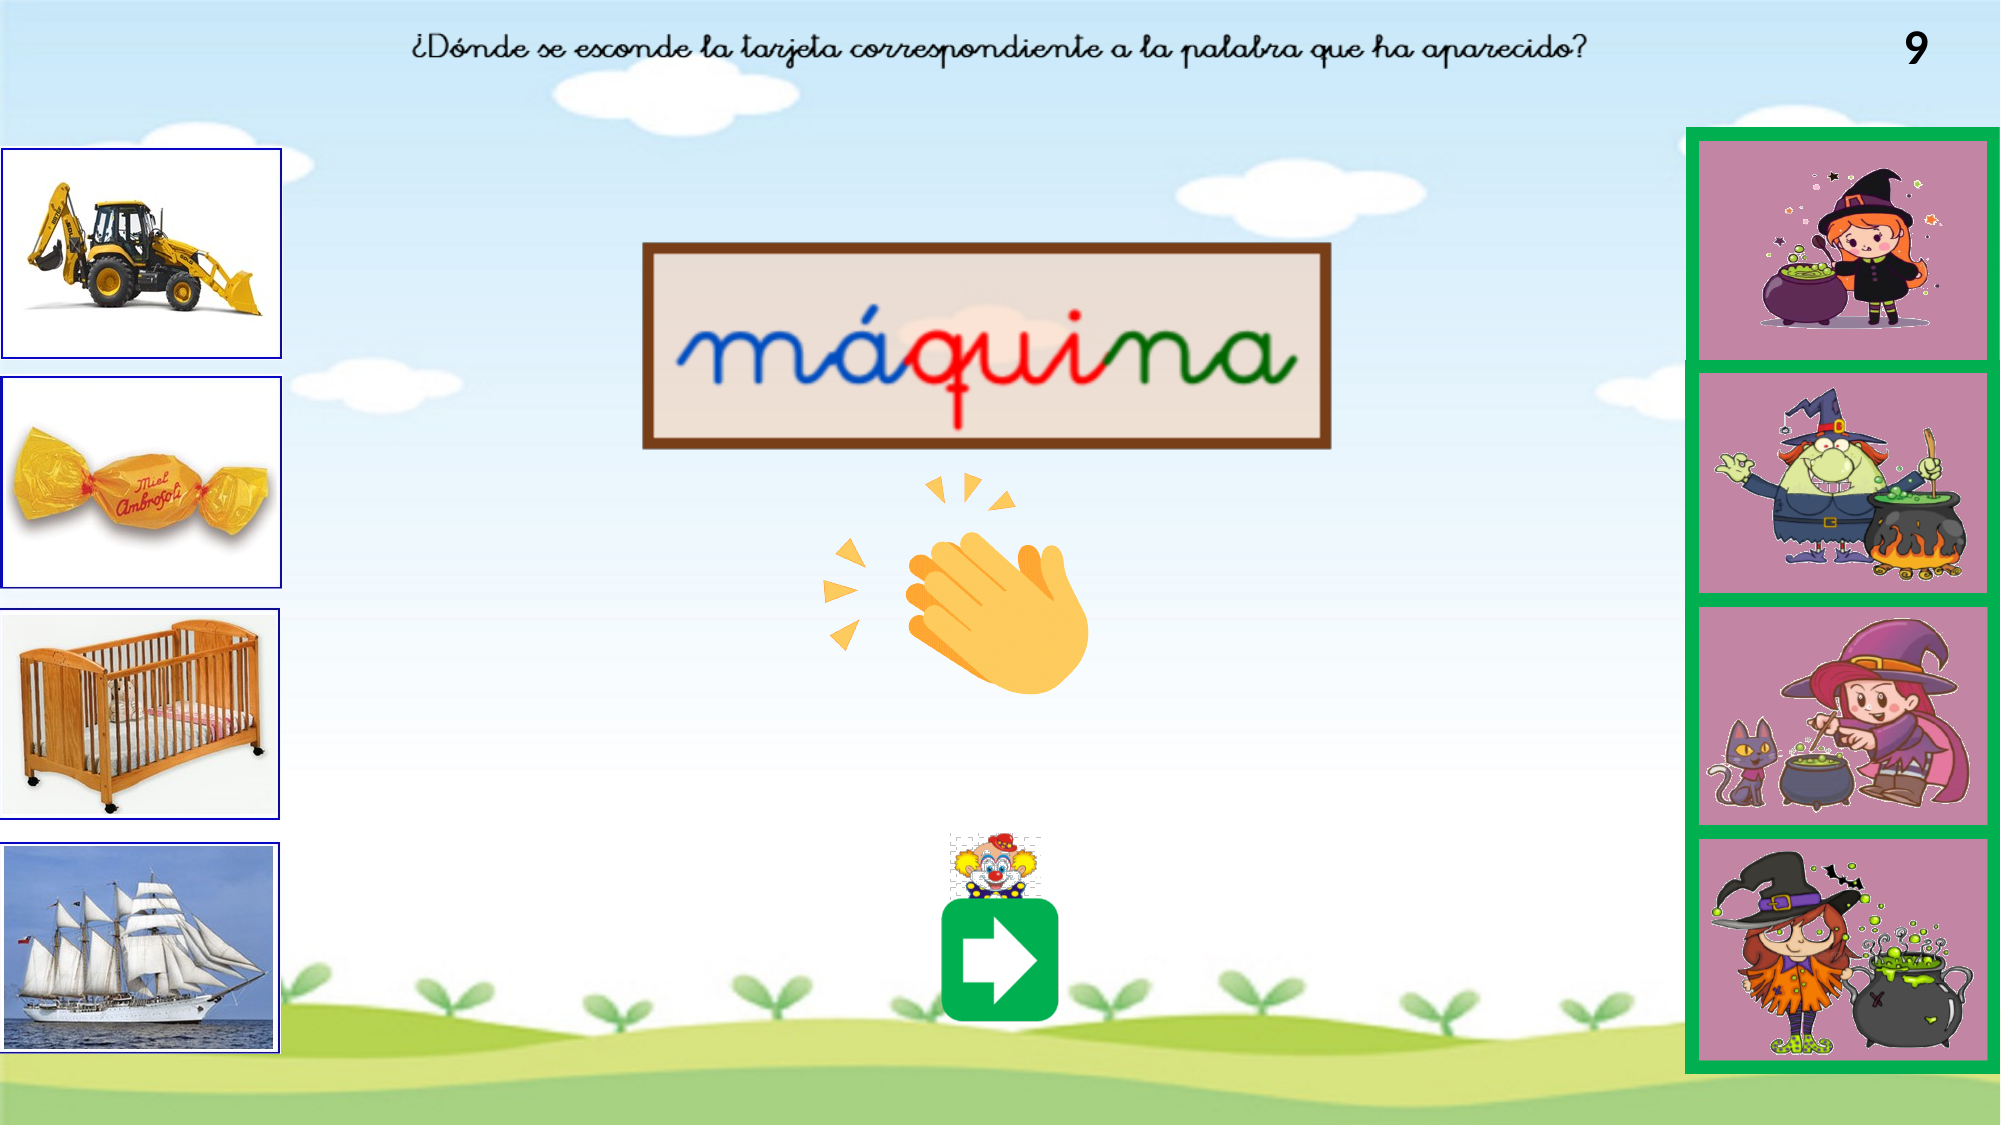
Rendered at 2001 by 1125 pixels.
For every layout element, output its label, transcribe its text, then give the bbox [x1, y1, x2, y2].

text_box 9 [1888, 6, 1975, 82]
picture [0, 0, 2001, 1125]
